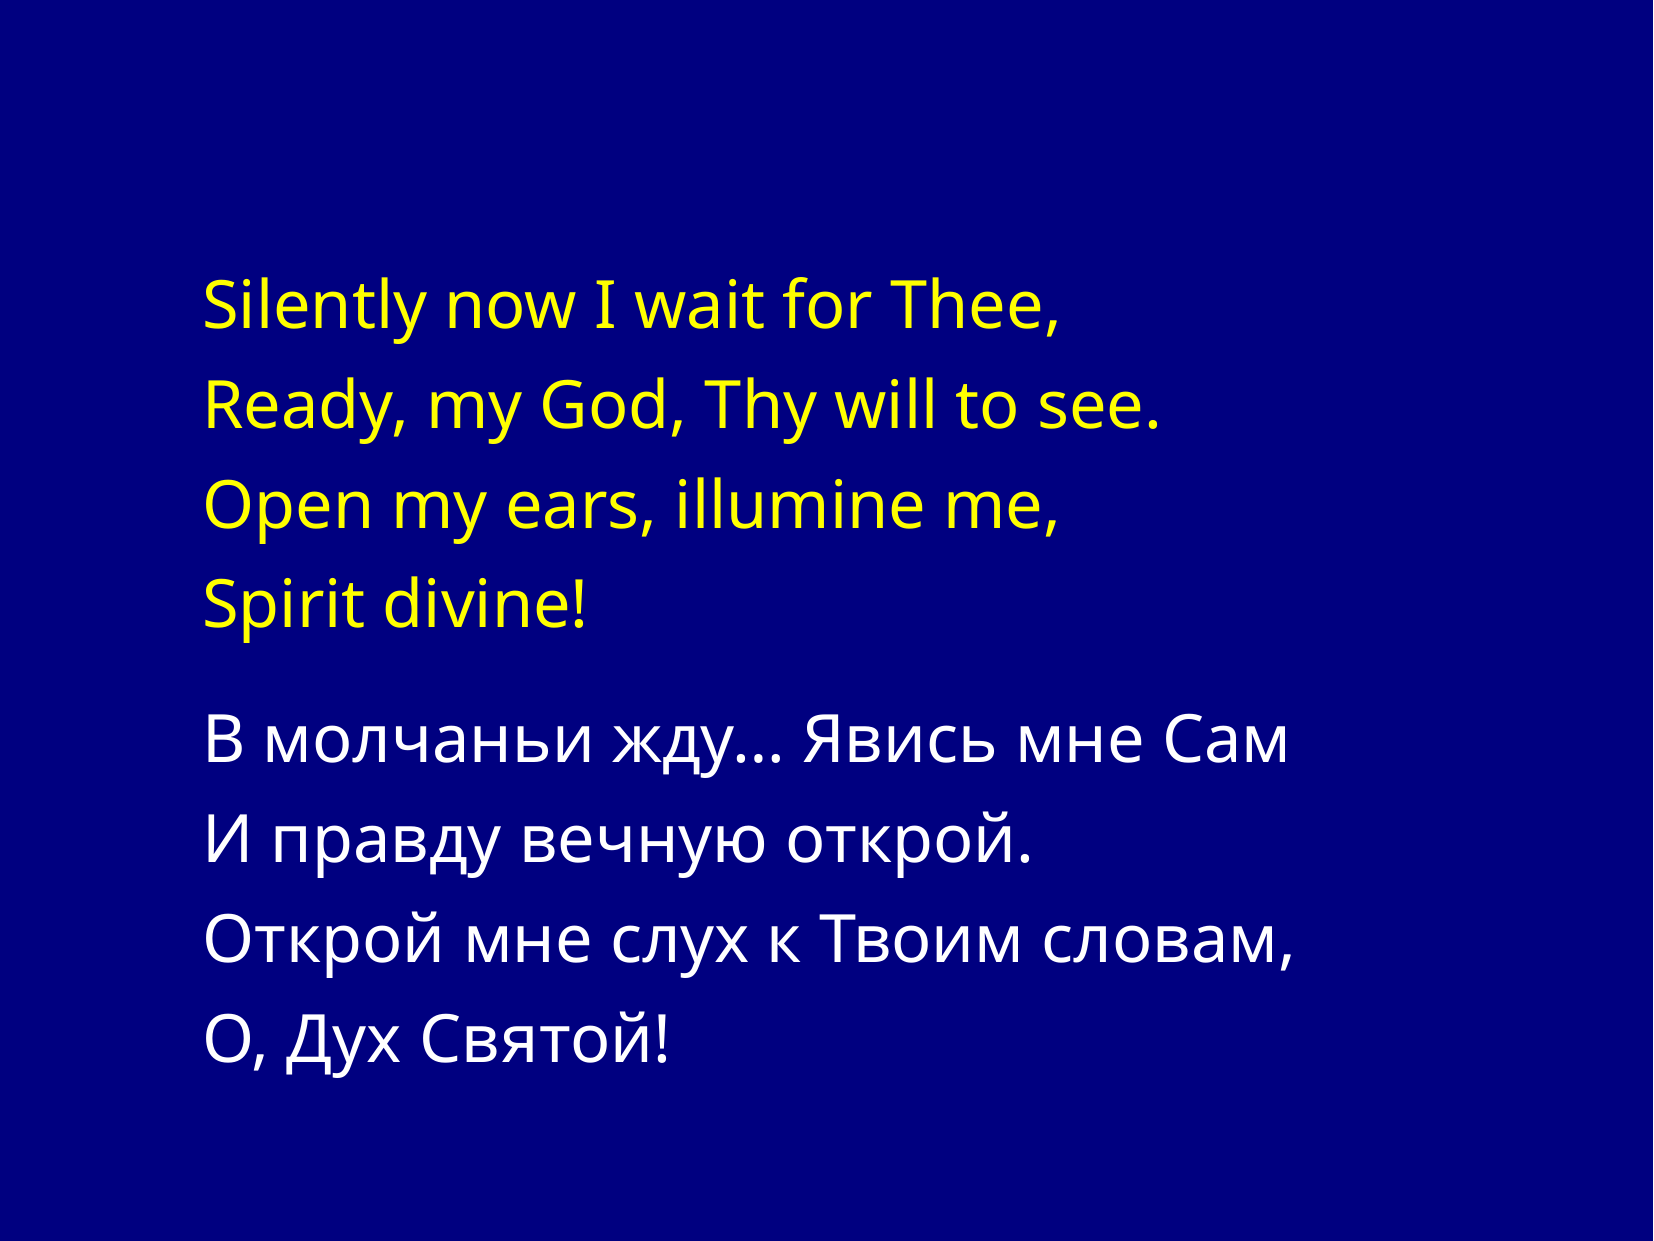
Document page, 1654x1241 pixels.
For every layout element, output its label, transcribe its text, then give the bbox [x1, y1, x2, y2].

text_box Silently now I wait for Thee, Ready, my God, Thy will to see. Open my ears, illumine me, Spirit divine! [75, 150, 1576, 638]
text_box В молчаньи жду… Явись мне Сам И правду вечную открой. Открой мне слух к Твоим словам, О, Дух Святой! [75, 675, 1576, 1163]
